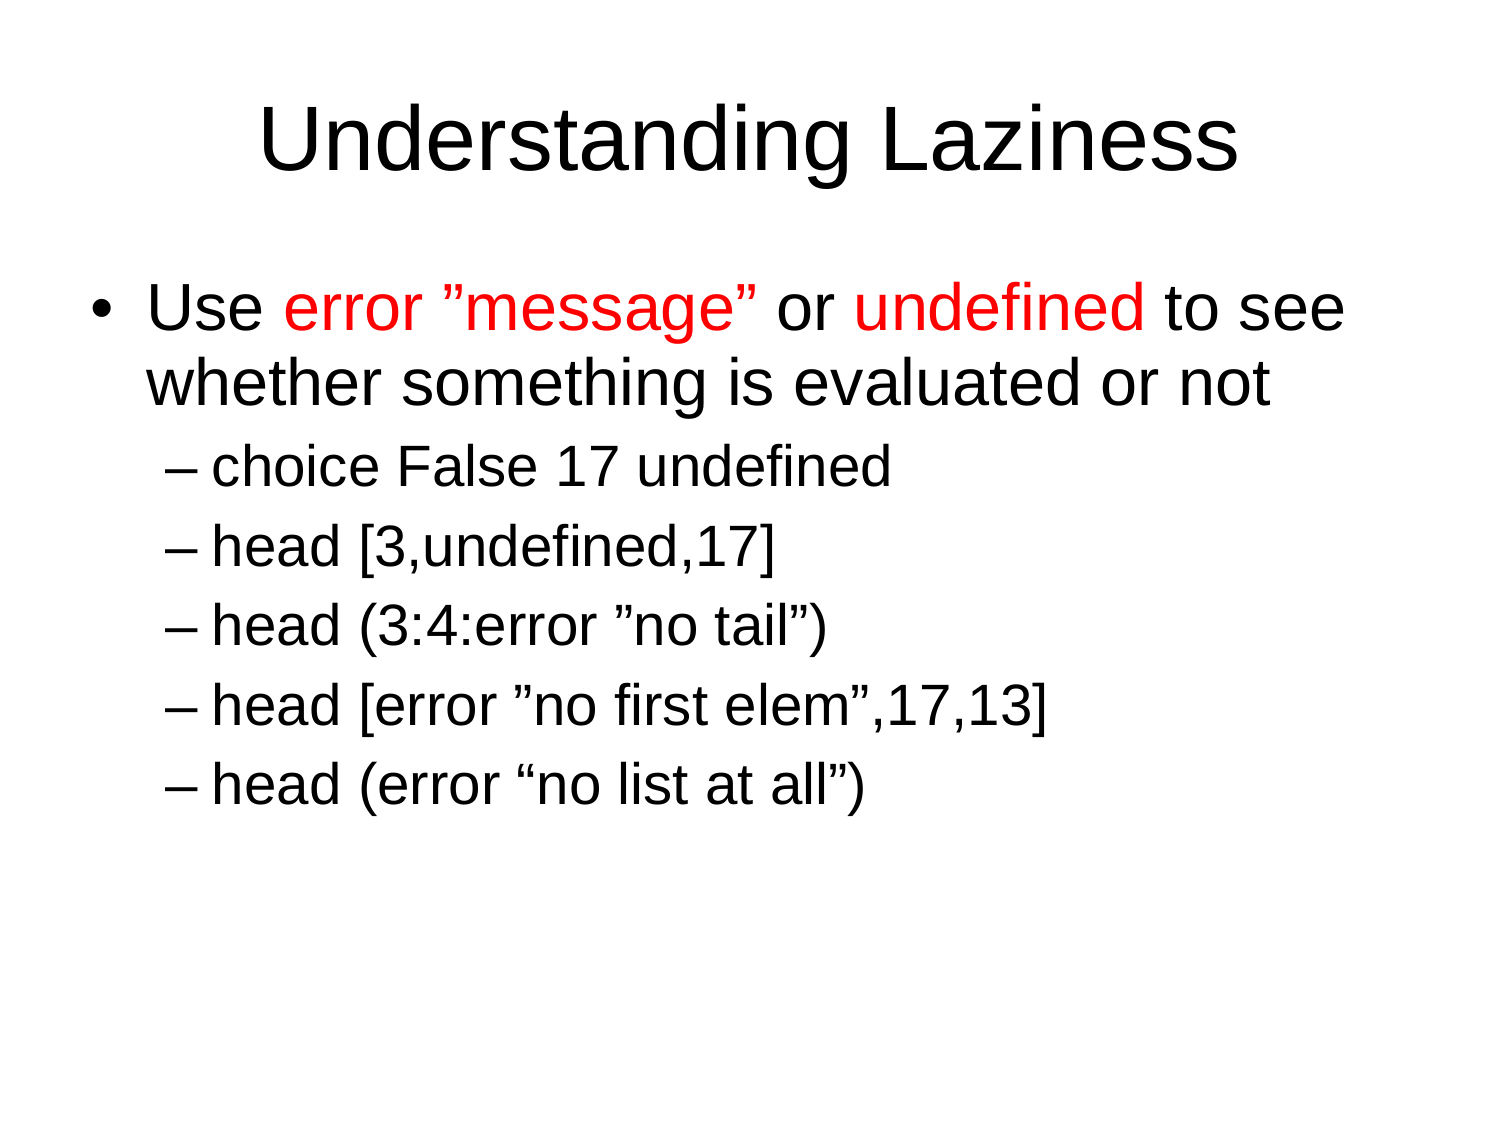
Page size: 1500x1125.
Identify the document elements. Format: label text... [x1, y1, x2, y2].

title Understanding Laziness [75, 45, 1426, 233]
list Use error ”message” or undefined to see whether something is evaluated or not choice False 17 undefined head [3,undefined,17] head (3:4:error ”no tail”) head [error ”no first elem”,17,13] head (error “no list at all”) [75, 262, 1426, 1006]
